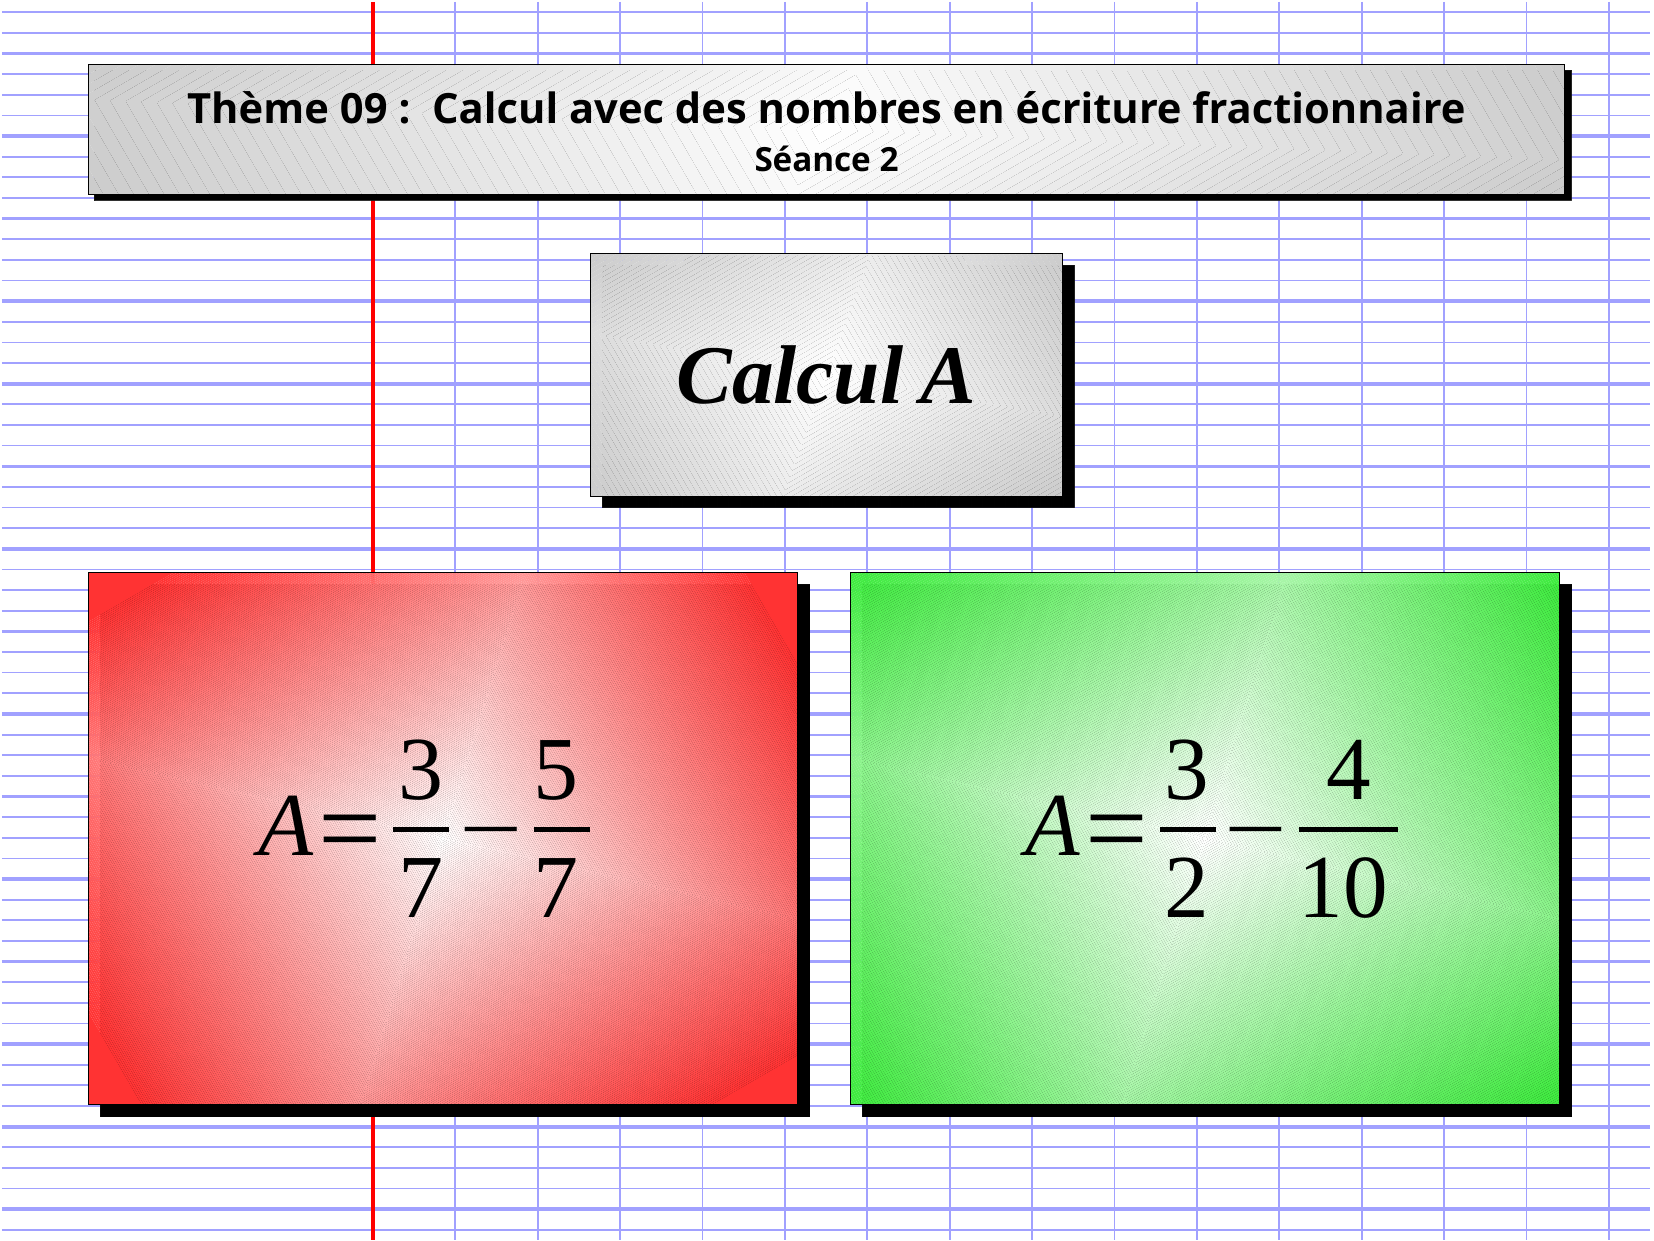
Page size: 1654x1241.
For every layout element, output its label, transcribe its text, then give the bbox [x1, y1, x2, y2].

text_box Thème 09 : Calcul avec des nombres en écriture fractionnaire Séance 2 [88, 64, 1565, 195]
text_box [88, 572, 798, 1105]
text_box [850, 572, 1560, 1105]
picture [0, 0, 1654, 1241]
chart [224, 720, 613, 940]
text_box Calcul A [590, 253, 1063, 497]
chart [992, 720, 1422, 940]
